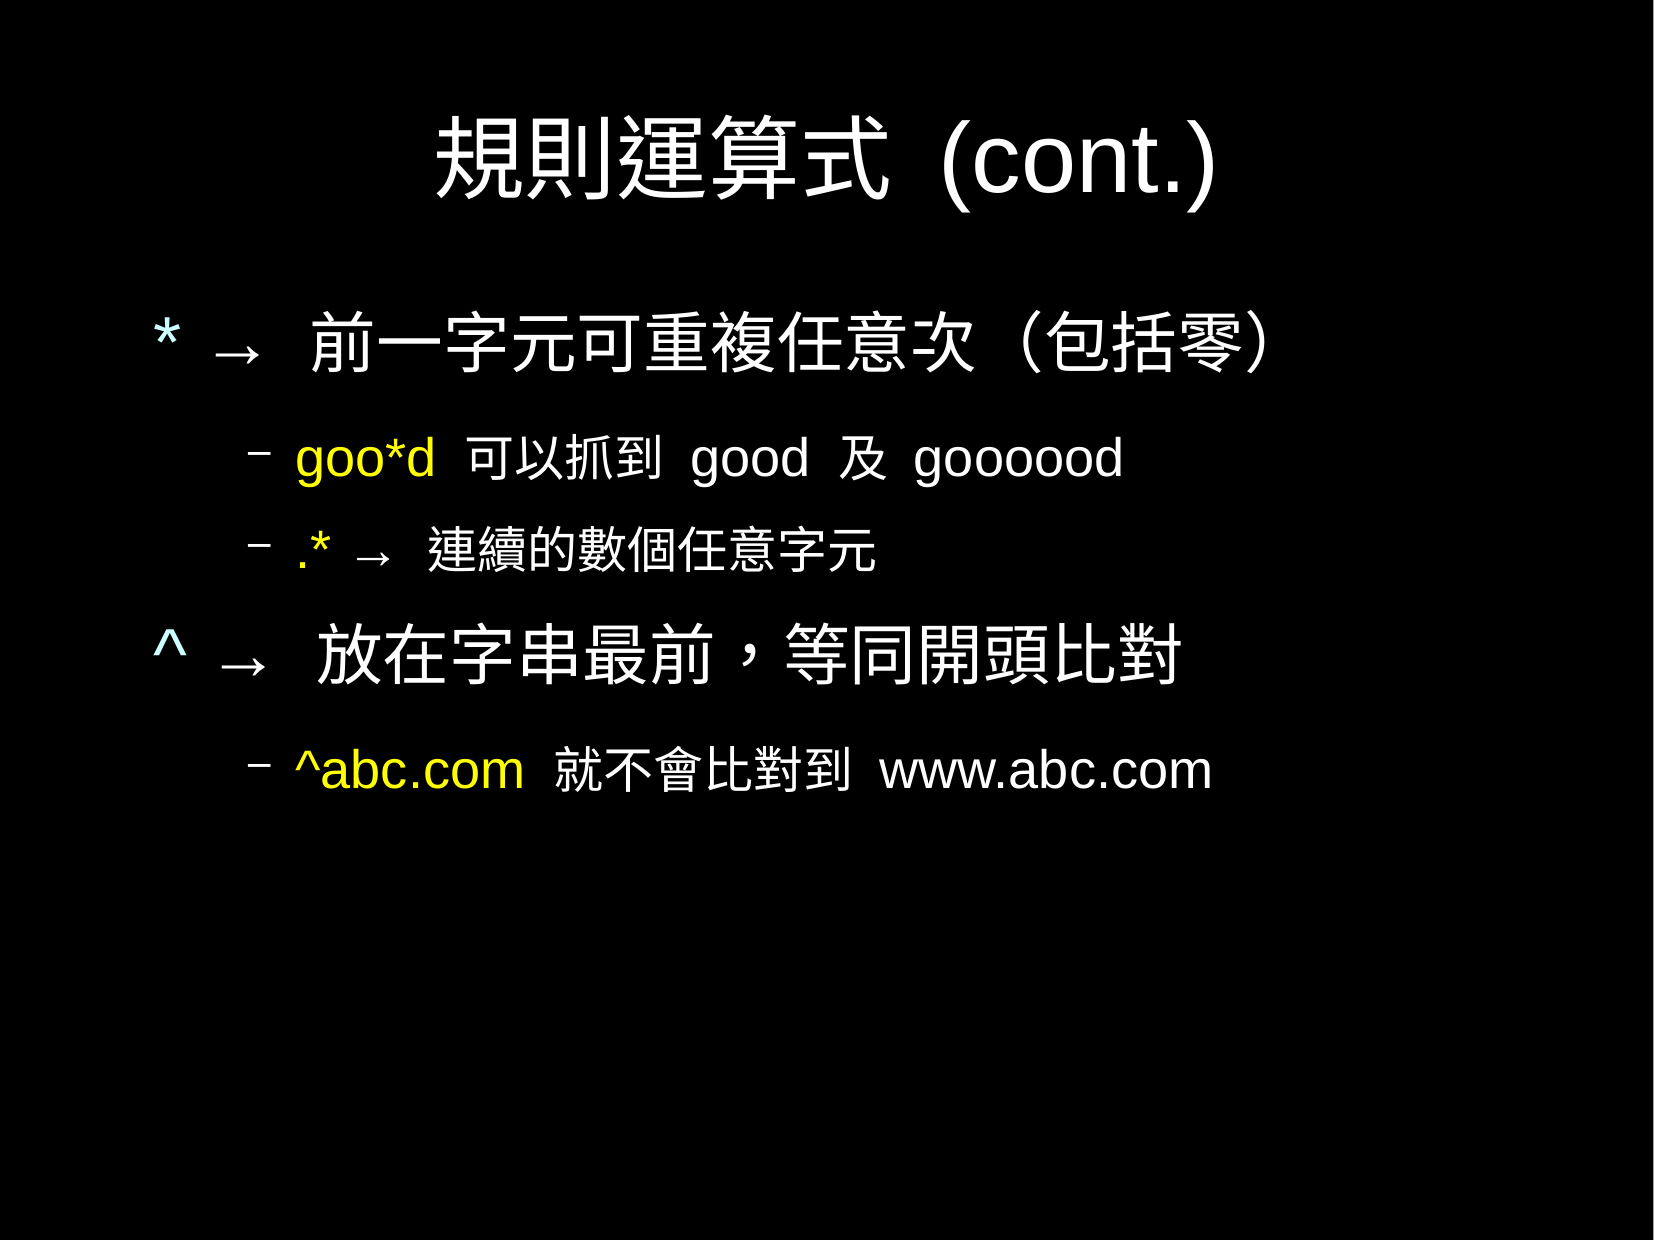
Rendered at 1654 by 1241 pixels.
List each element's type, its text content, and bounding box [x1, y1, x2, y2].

title 規則運算式 (cont.) [82, 49, 1571, 257]
list * → 前一字元可重複任意次（包括零） goo*d 可以抓到 good 及 goooood .* → 連續的數個任意字元 ^ → 放在字串最前，等同開頭比對 ^abc.com 就不會比對到 www.abc.com [82, 290, 1571, 1010]
